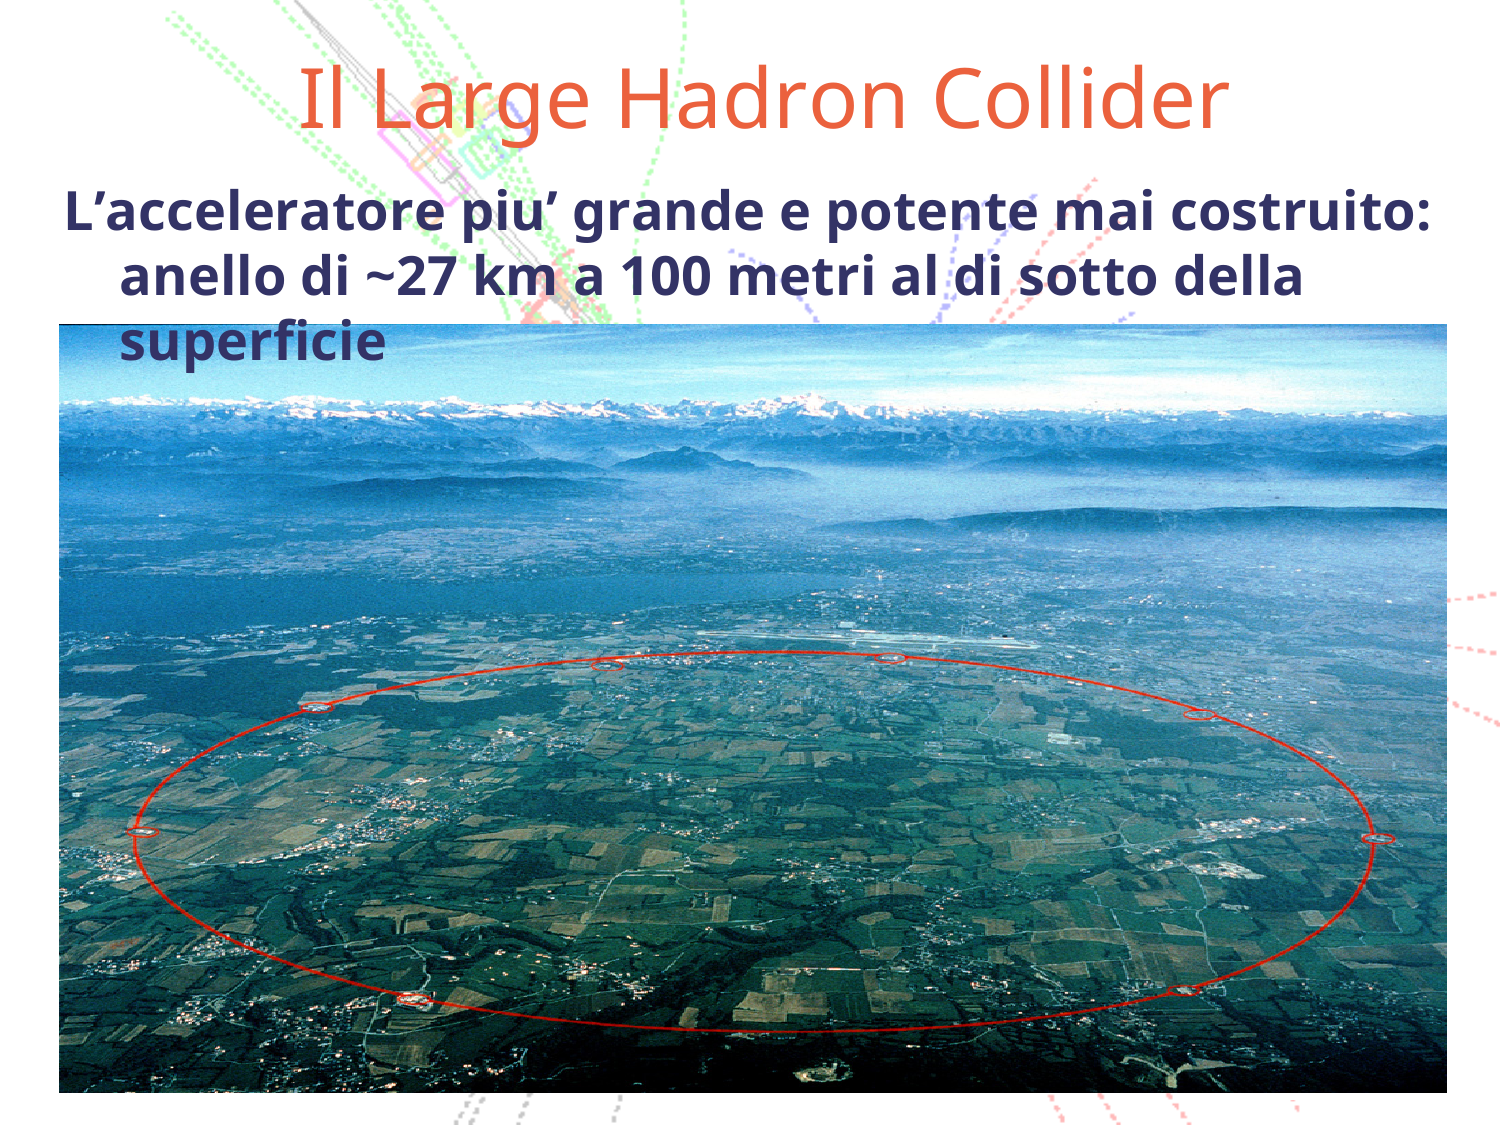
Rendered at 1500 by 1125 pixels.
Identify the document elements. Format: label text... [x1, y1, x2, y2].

text_box L’acceleratore piu’ grande e potente mai costruito: anello di ~27 km a 100 metri al di sotto della superficie [48, 168, 1474, 598]
picture [0, 0, 1500, 1125]
title Il Large Hadron Collider [121, 22, 1410, 153]
